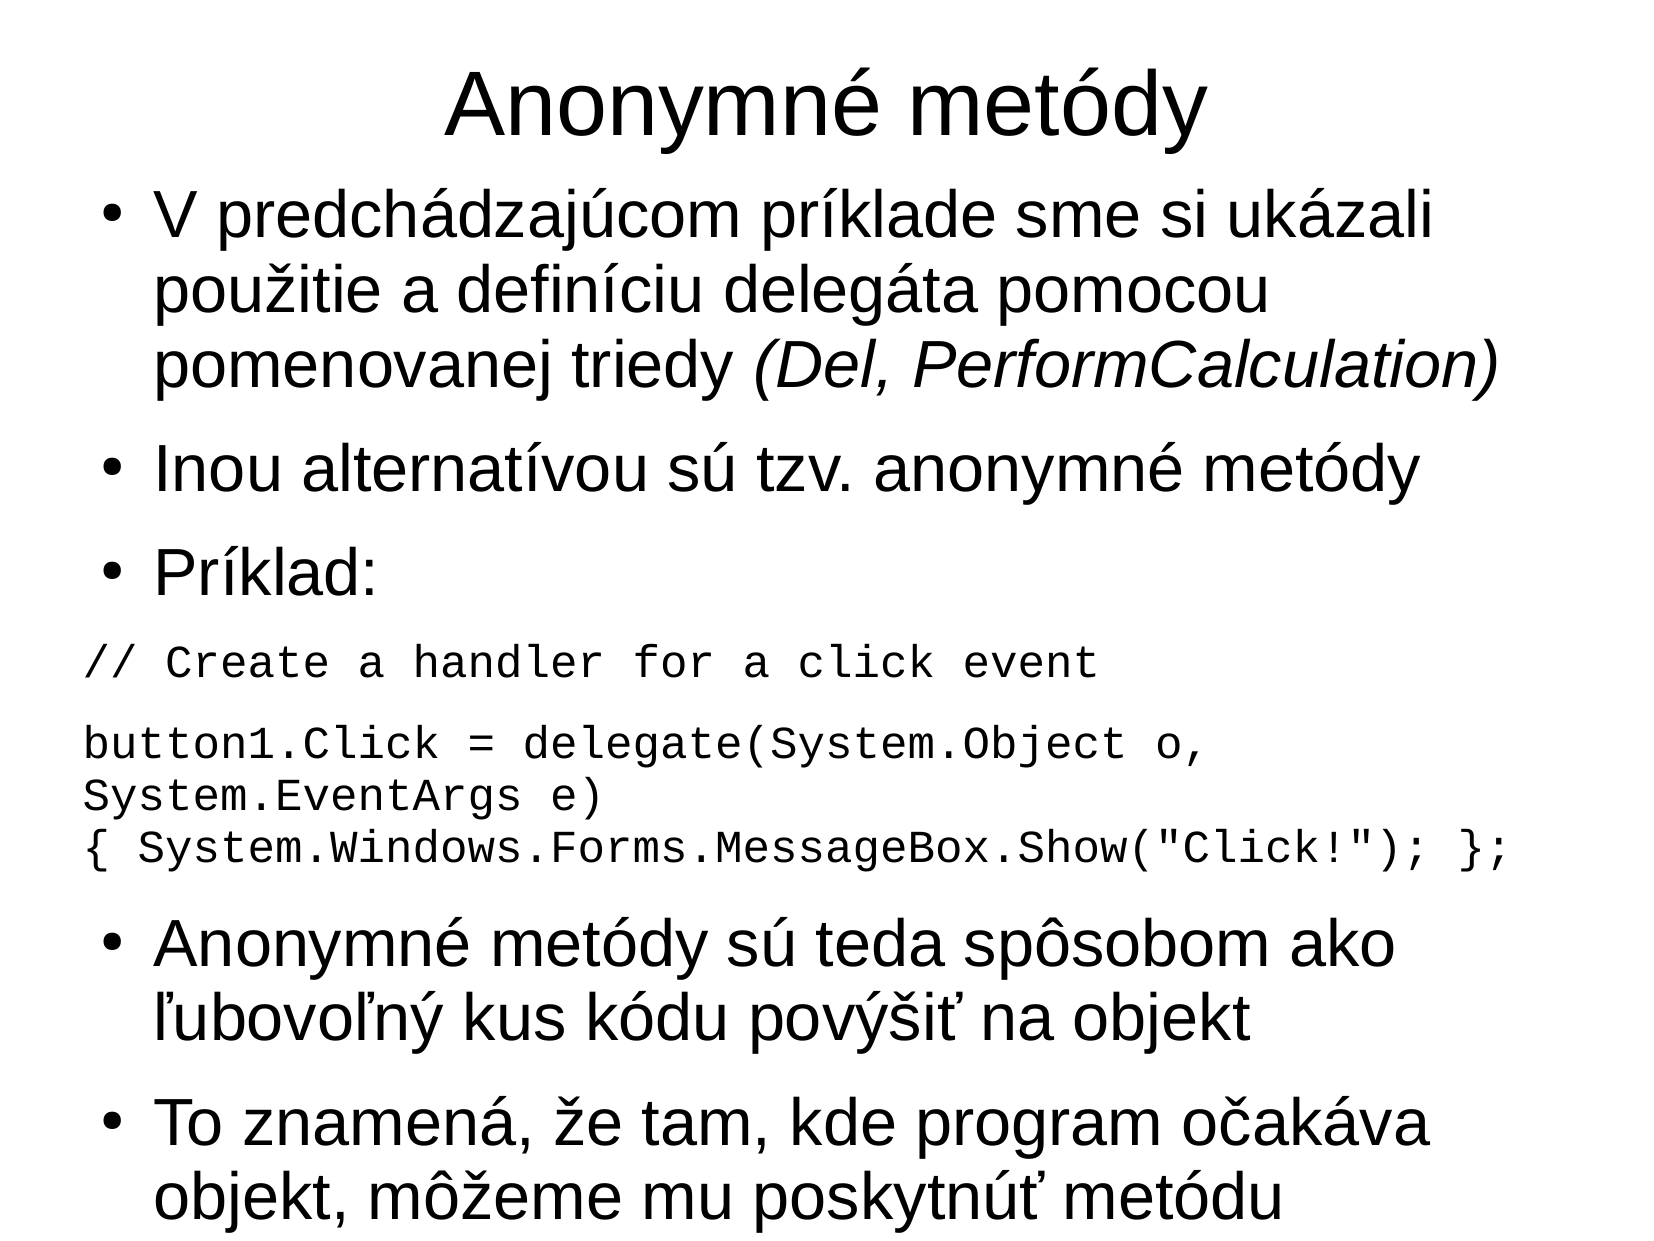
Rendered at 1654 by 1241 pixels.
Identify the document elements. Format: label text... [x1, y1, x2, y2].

list V predchádzajúcom príklade sme si ukázali použitie a definíciu delegáta pomocou pomenovanej triedy (Del, PerformCalculation) Inou alternatívou sú tzv. anonymné metódy Príklad: // Create a handler for a click event button1.Click = delegate(System.Object o, System.EventArgs e) { System.Windows.Forms.MessageBox.Show("Click!"); }; Anonymné metódy sú teda spôsobom ako ľubovoľný kus kódu povýšiť na objekt To znamená, že tam, kde program očakáva objekt, môžeme mu poskytnúť metódu [82, 177, 1571, 1223]
title Anonymné metódy [82, 29, 1571, 177]
